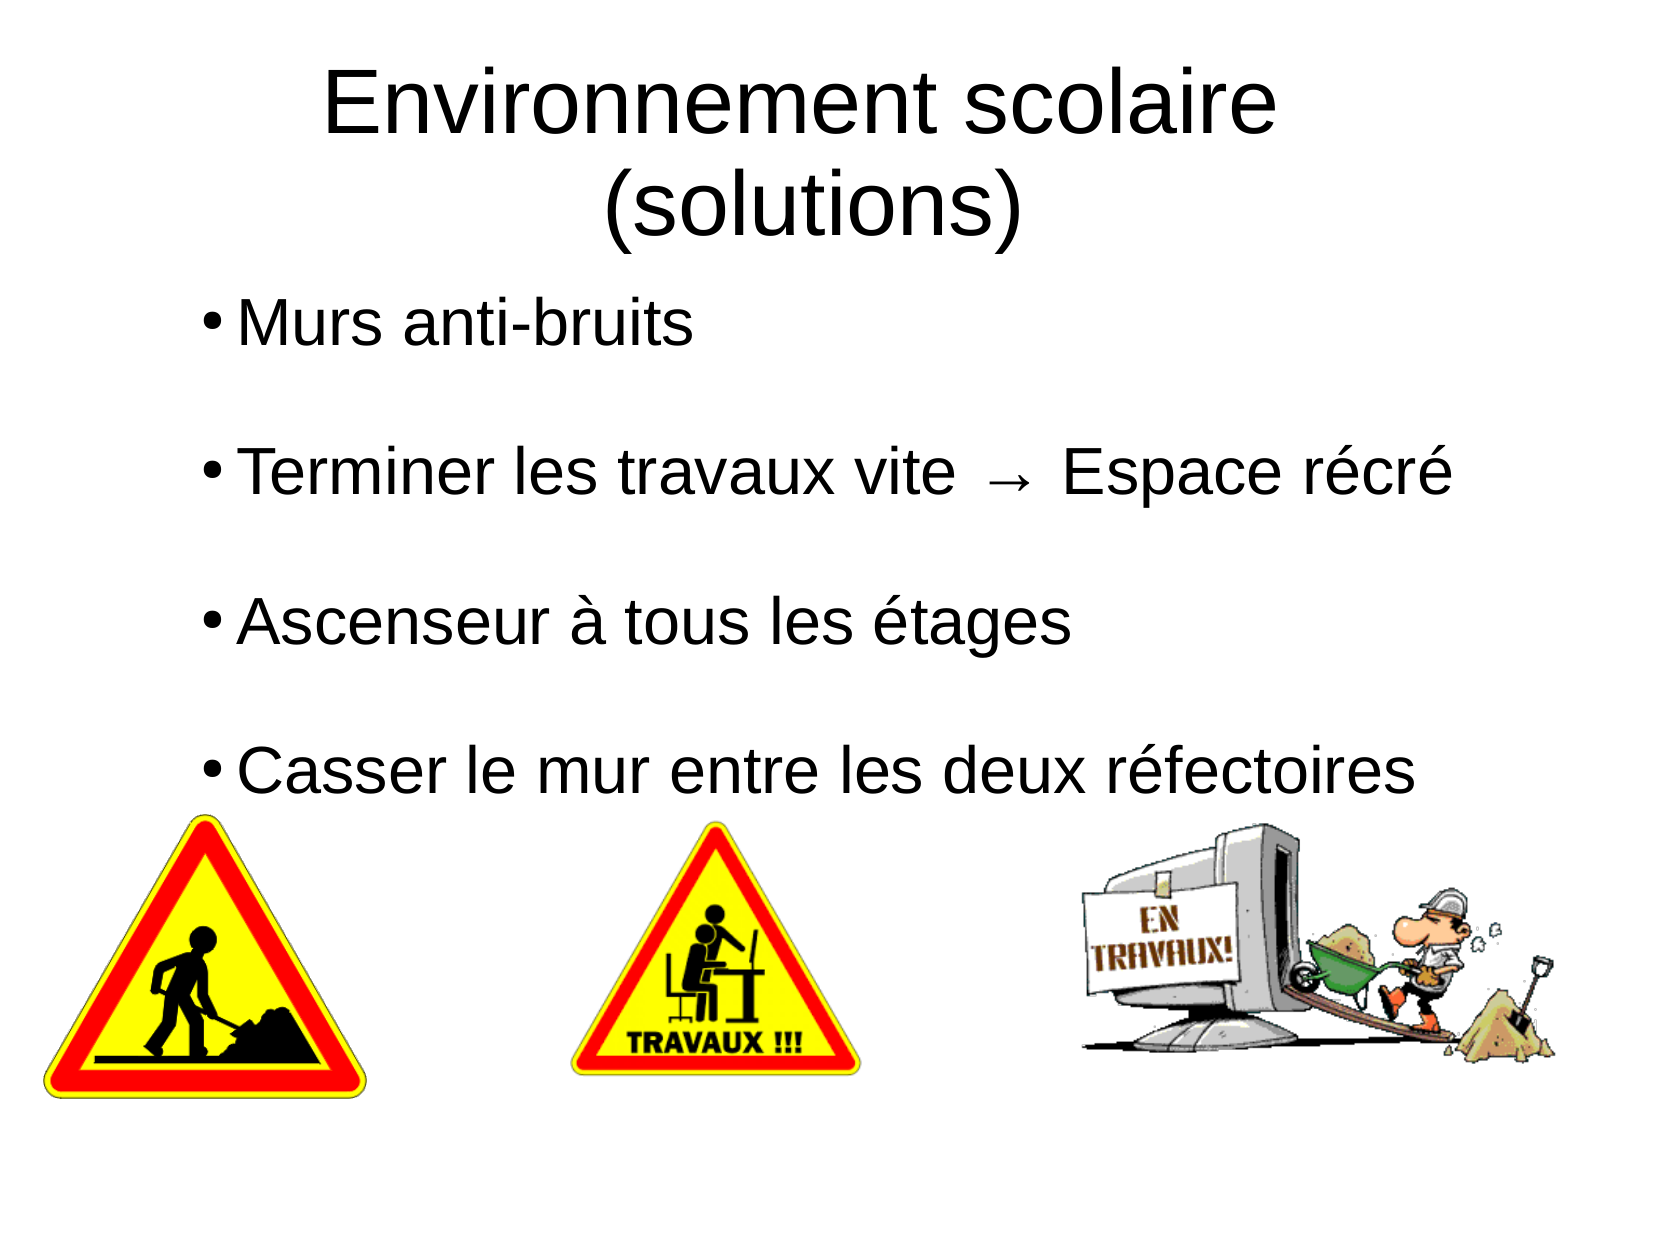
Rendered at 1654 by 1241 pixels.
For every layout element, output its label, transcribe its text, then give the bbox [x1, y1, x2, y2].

title Environnement scolaire (solutions) [82, 49, 1571, 257]
picture [1051, 797, 1607, 1111]
picture [43, 814, 367, 1099]
subtitle Murs anti-bruits Terminer les travaux vite → Espace récré Ascenseur à tous les étages Casser le mur entre les deux réfectoires [200, 210, 1571, 809]
picture [569, 805, 863, 1099]
